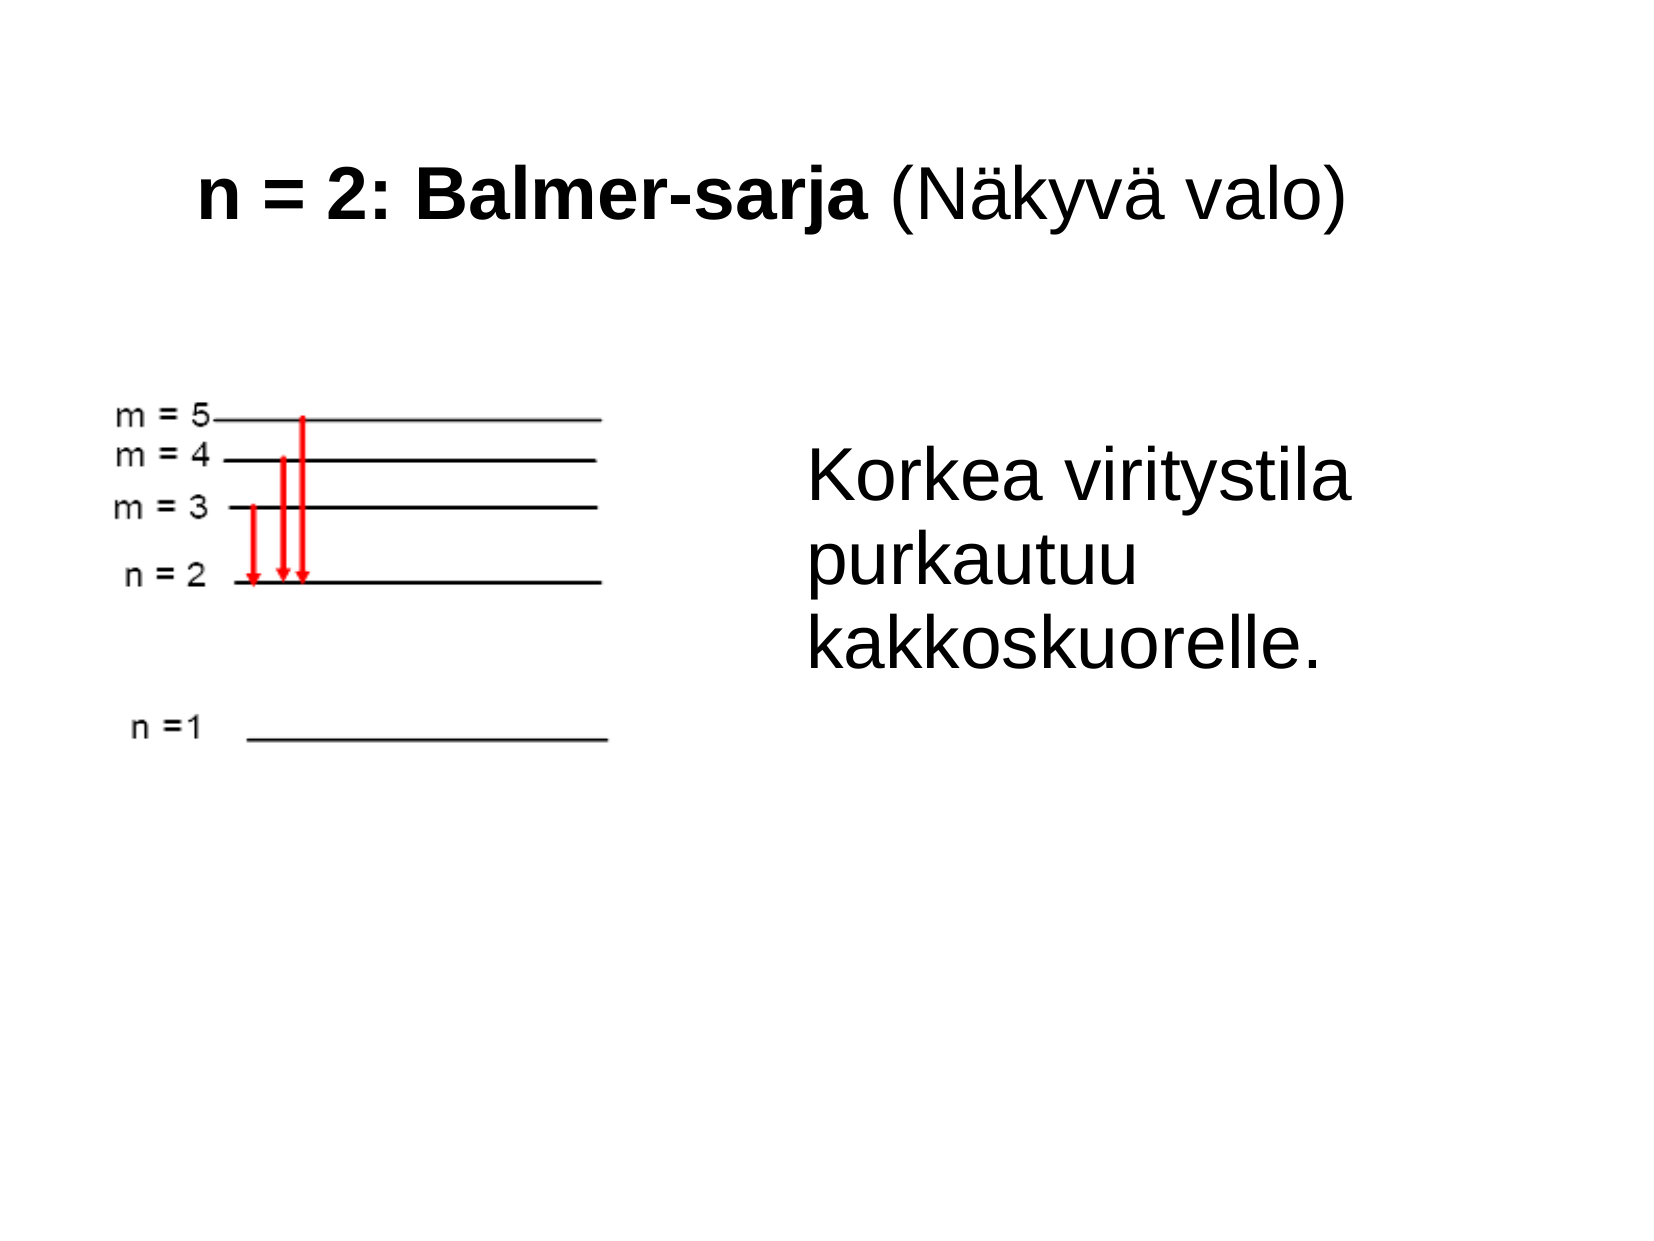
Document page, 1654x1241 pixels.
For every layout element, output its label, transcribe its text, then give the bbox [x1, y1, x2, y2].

text_box n = 2: Balmer-sarja (Näkyvä valo) [181, 143, 1524, 296]
text_box Korkea viritystila purkautuu kakkoskuorelle. [791, 425, 1382, 692]
picture [51, 357, 648, 768]
